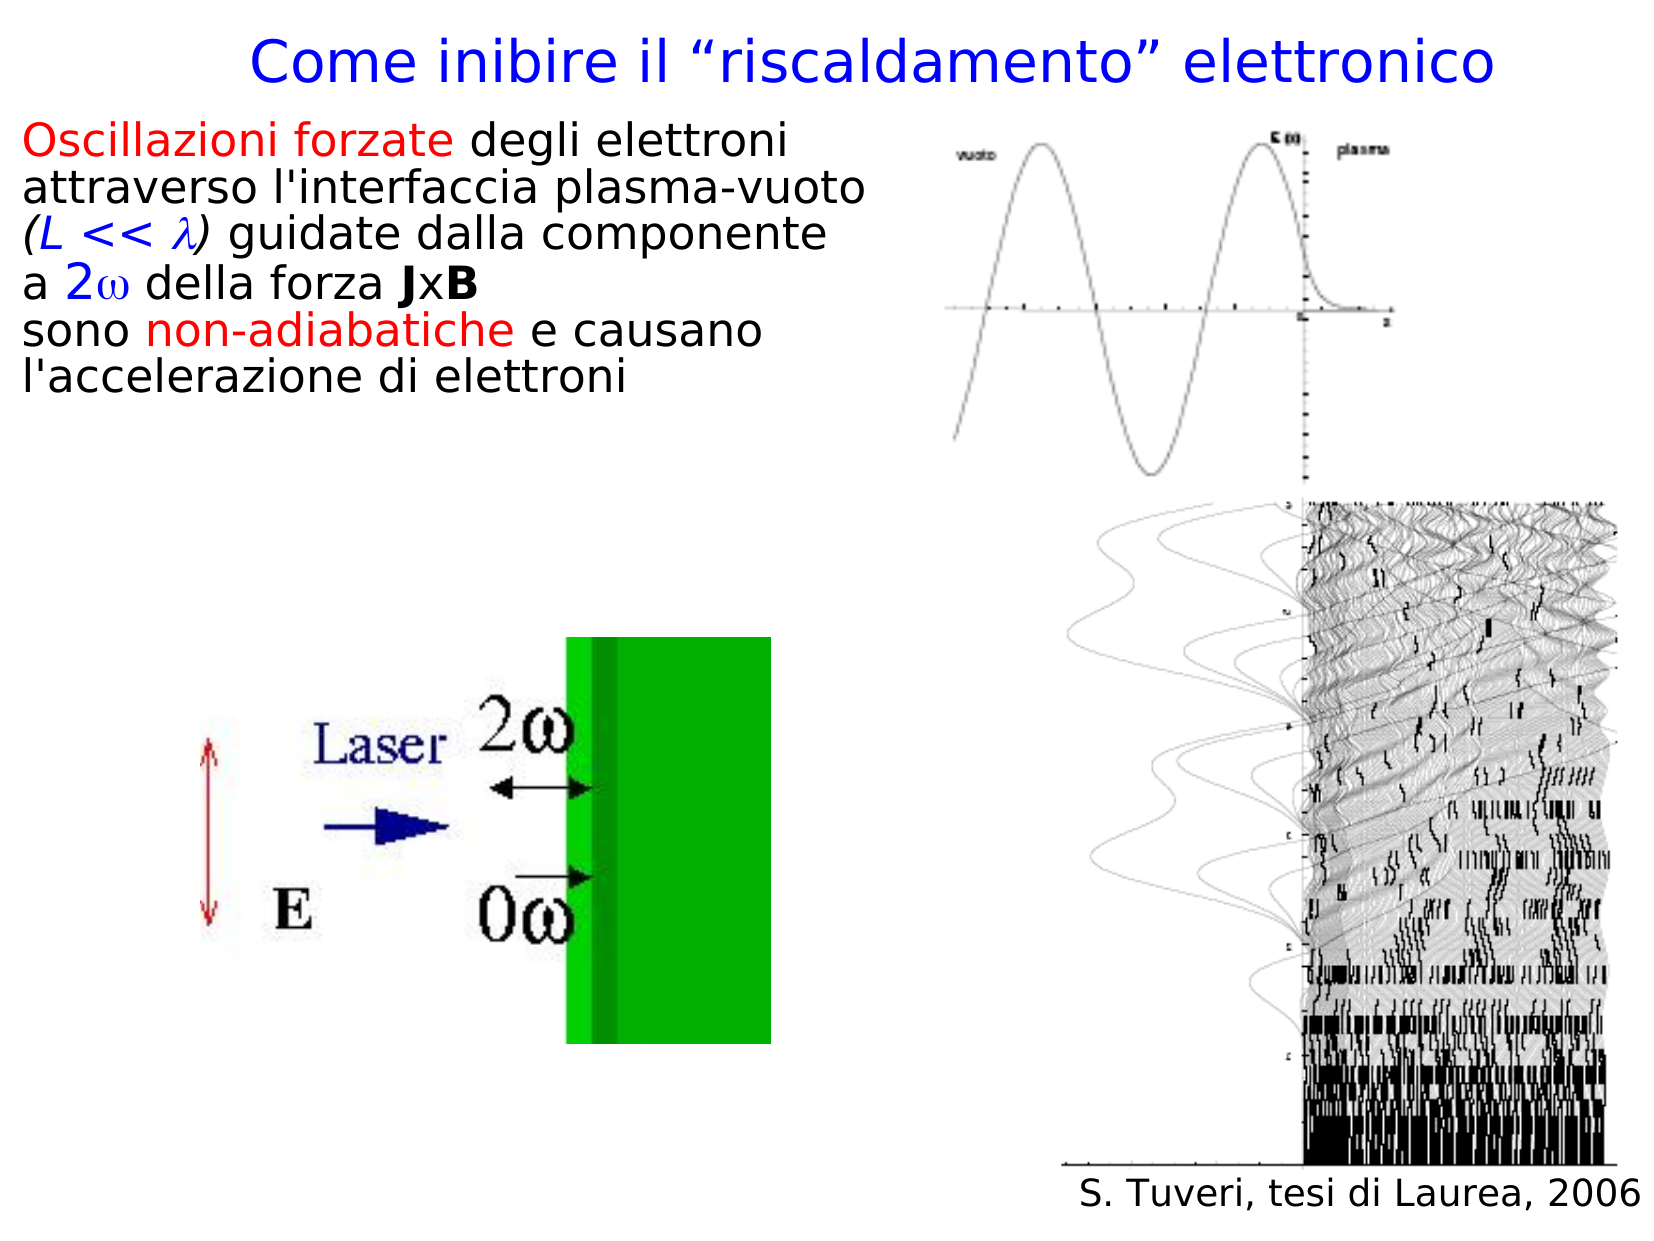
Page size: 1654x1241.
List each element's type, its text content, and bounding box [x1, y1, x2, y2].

picture [905, 121, 1644, 1170]
text_box Oscillazioni forzate degli elettroni attraverso l'interfaccia plasma-vuoto (L << l) guidate dalla componente a 2w della forza JxB sono non-adiabatiche e causano l'accelerazione di elettroni [6, 112, 1082, 429]
text_box Come inibire il “riscaldamento” elettronico [49, 21, 1513, 103]
picture [200, 637, 771, 1044]
text_box S. Tuveri, tesi di Laurea, 2006 [1052, 1168, 1646, 1227]
